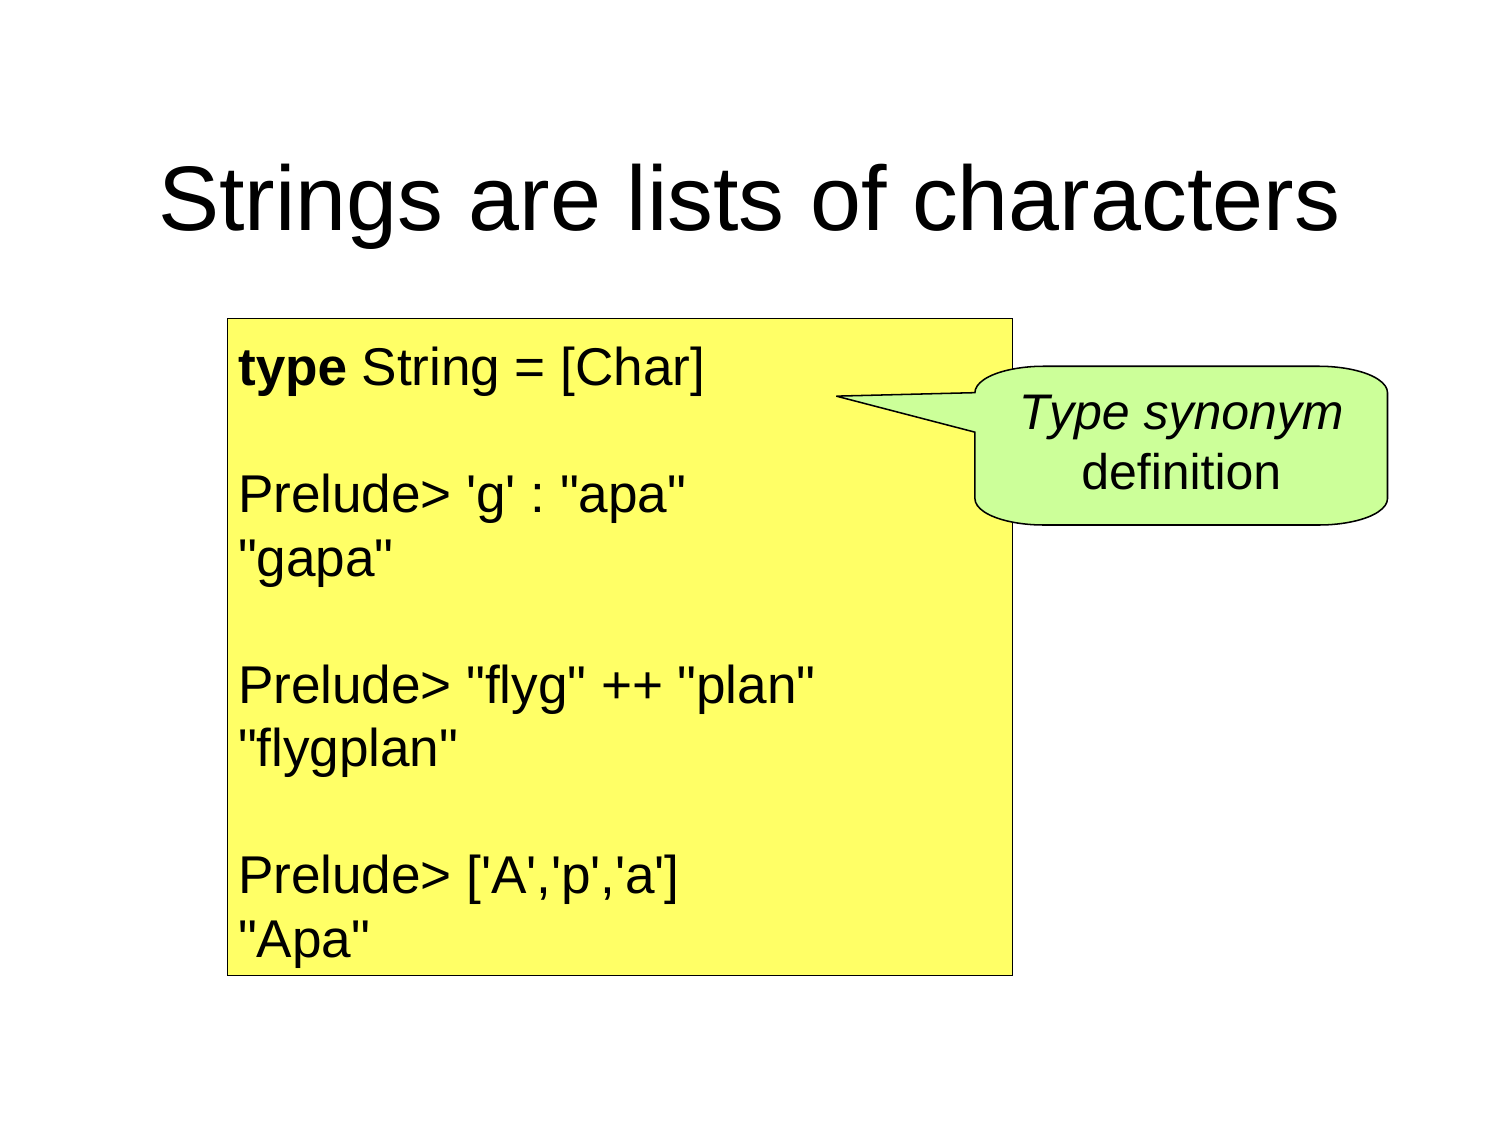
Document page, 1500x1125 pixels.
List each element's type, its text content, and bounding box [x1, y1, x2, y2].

list type String = [Char] Prelude> 'g' : "apa" "gapa" Prelude> "flyg" ++ "plan" "flygplan" Prelude> ['A','p','a'] "Apa" [112, 324, 1388, 978]
text_box [227, 318, 1013, 324]
text_box Type synonym definition [836, 366, 1388, 526]
title Strings are lists of characters [112, 99, 1388, 288]
